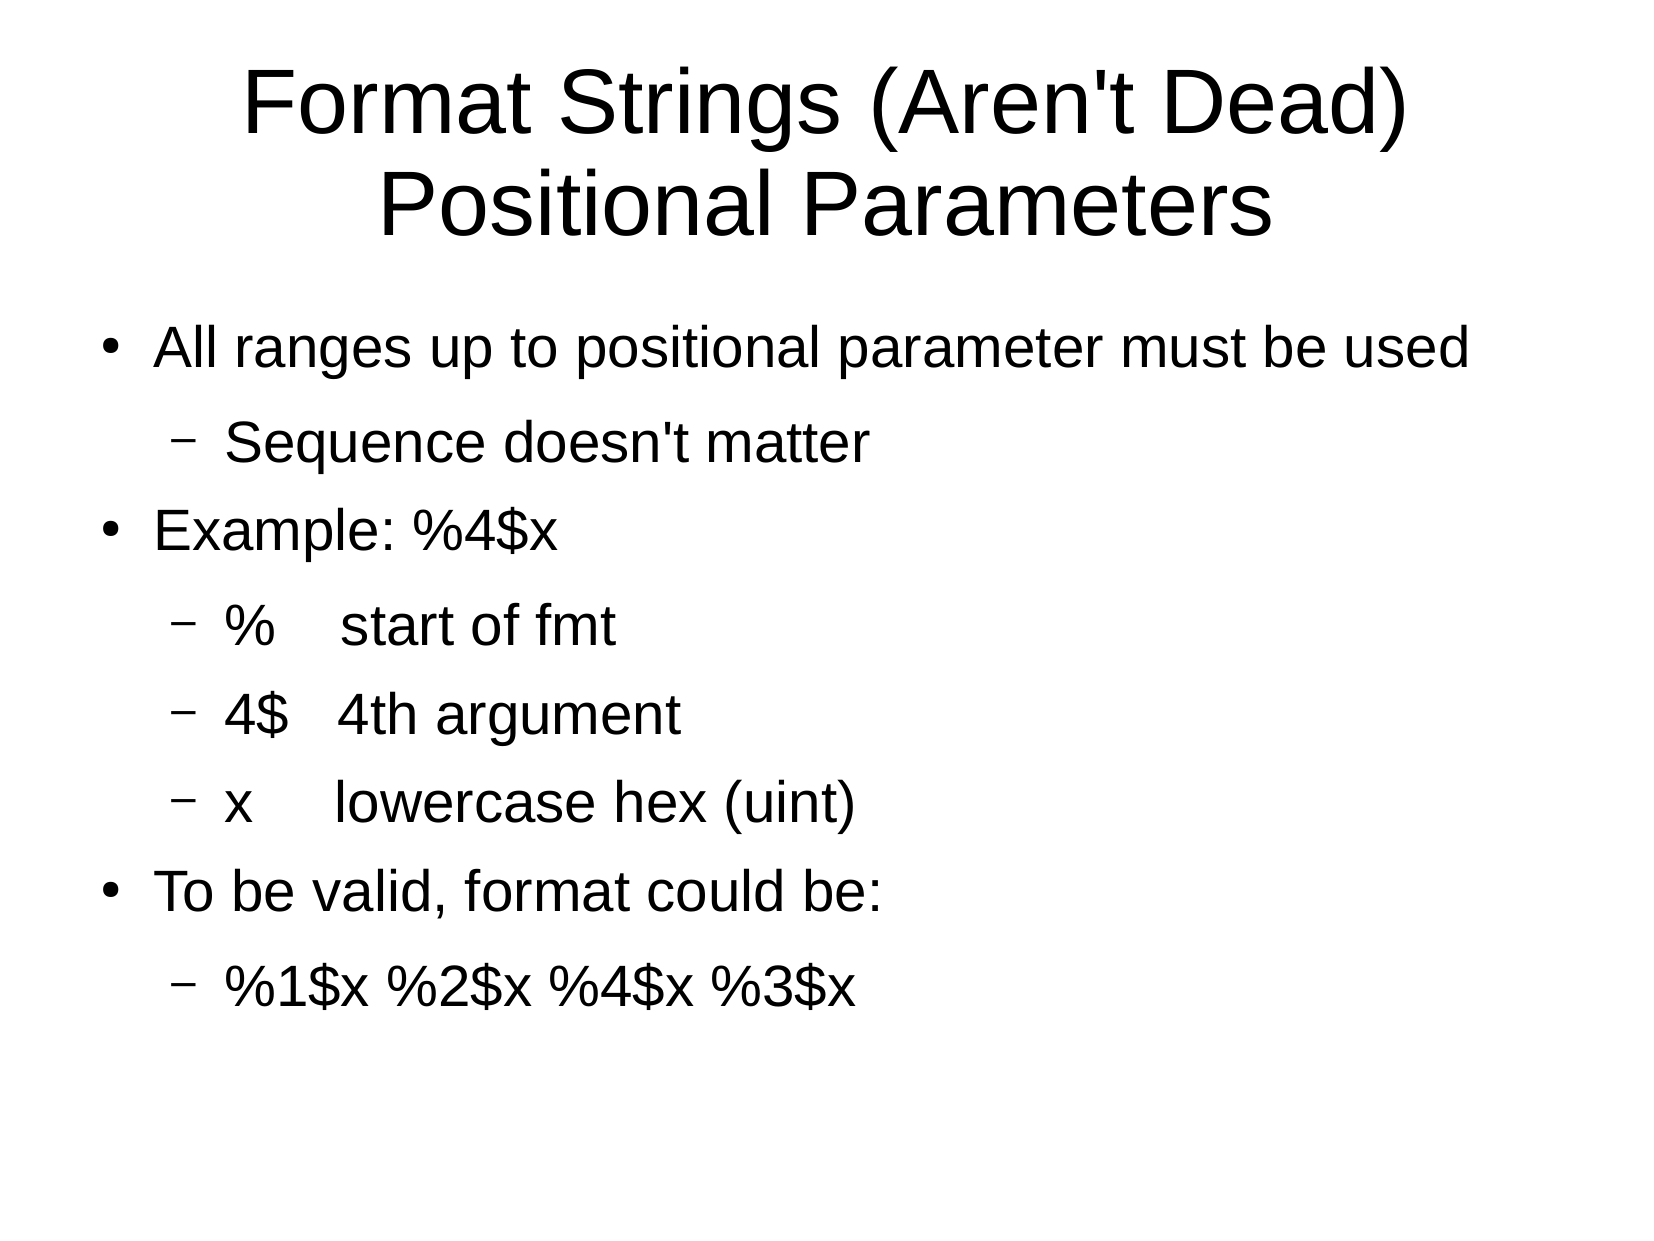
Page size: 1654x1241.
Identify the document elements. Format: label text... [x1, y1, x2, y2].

list All ranges up to positional parameter must be used Sequence doesn't matter Example: %4$x % start of fmt 4$ 4th argument x lowercase hex (uint) To be valid, format could be: %1$x %2$x %4$x %3$x [82, 315, 1538, 1240]
title Format Strings (Aren't Dead) Positional Parameters [82, 49, 1571, 257]
